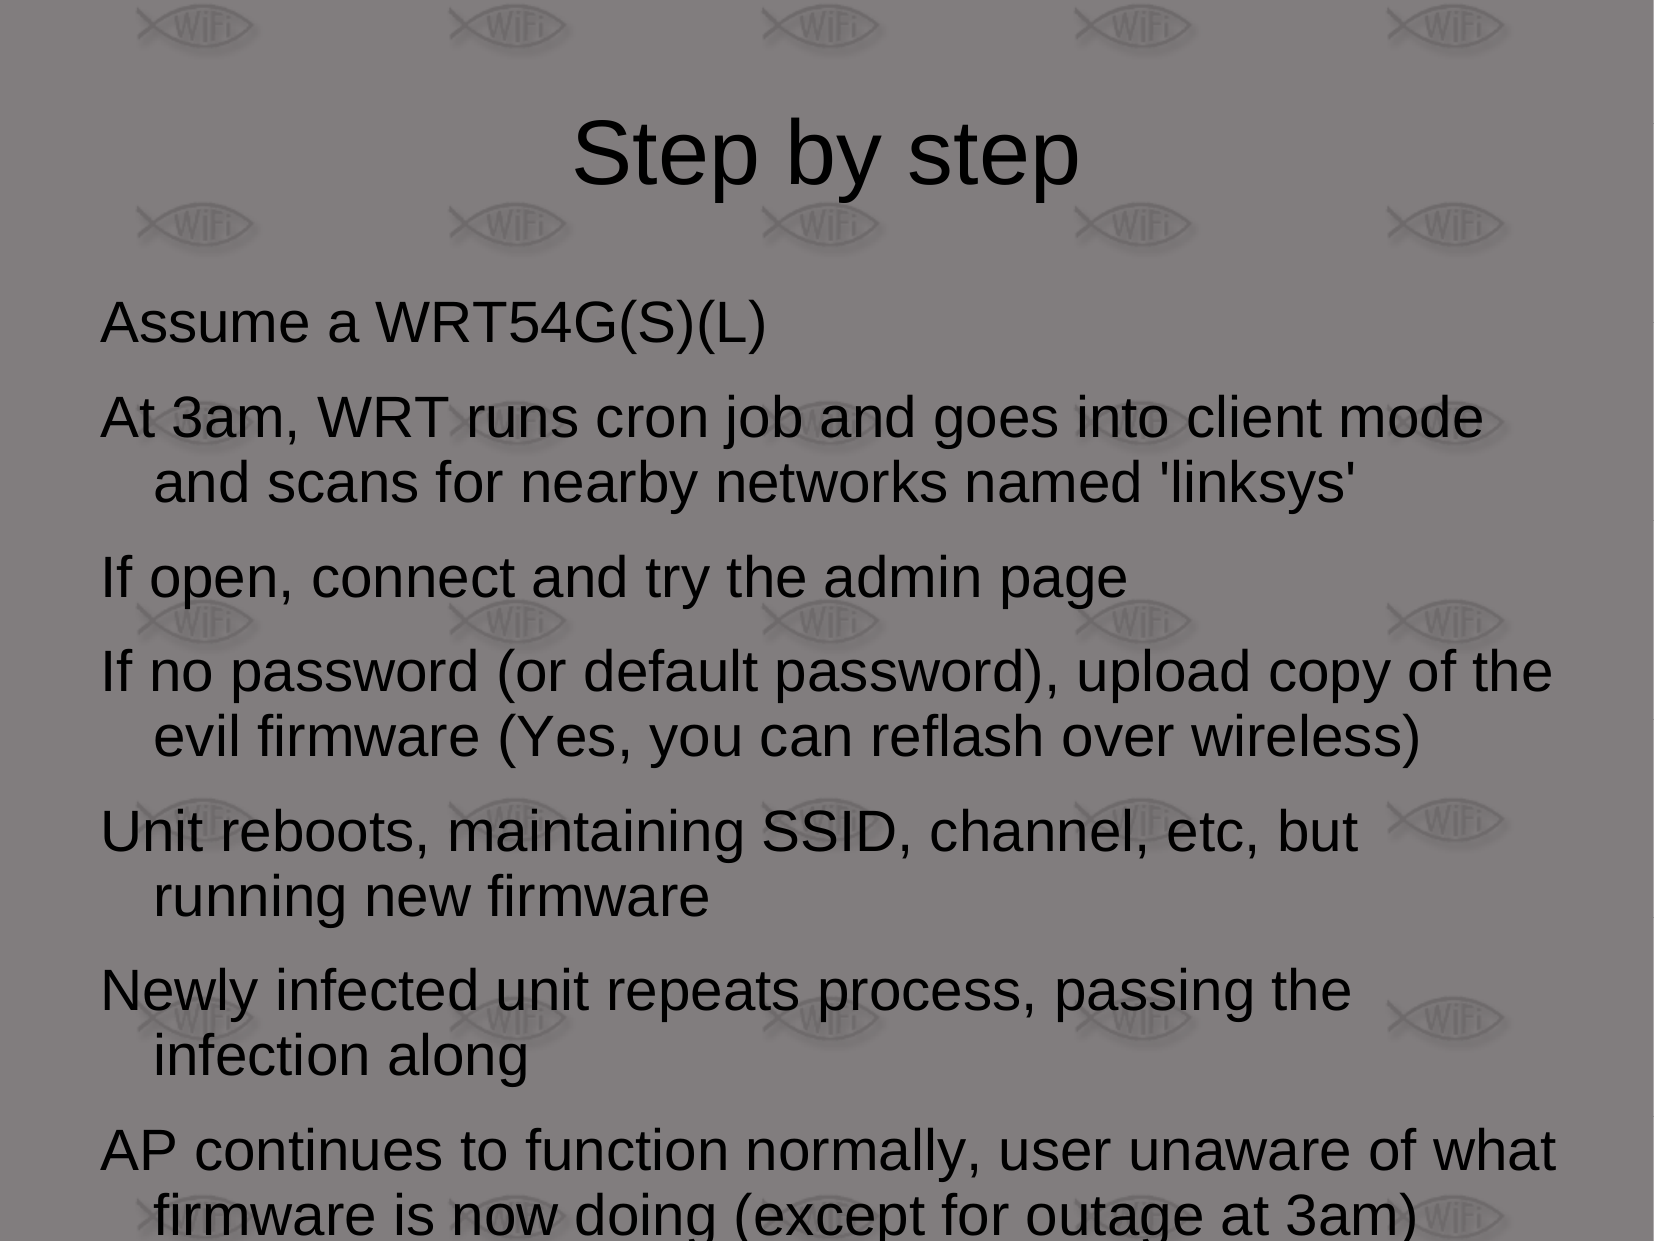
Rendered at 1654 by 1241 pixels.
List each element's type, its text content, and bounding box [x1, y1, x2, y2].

list Assume a WRT54G(S)(L) At 3am, WRT runs cron job and goes into client mode and scans for nearby networks named 'linksys' If open, connect and try the admin page If no password (or default password), upload copy of the evil firmware (Yes, you can reflash over wireless) Unit reboots, maintaining SSID, channel, etc, but running new firmware Newly infected unit repeats process, passing the infection along AP continues to function normally, user unaware of what firmware is now doing (except for outage at 3am) [82, 290, 1571, 1241]
title Step by step [82, 49, 1571, 257]
picture [0, 0, 1654, 1241]
